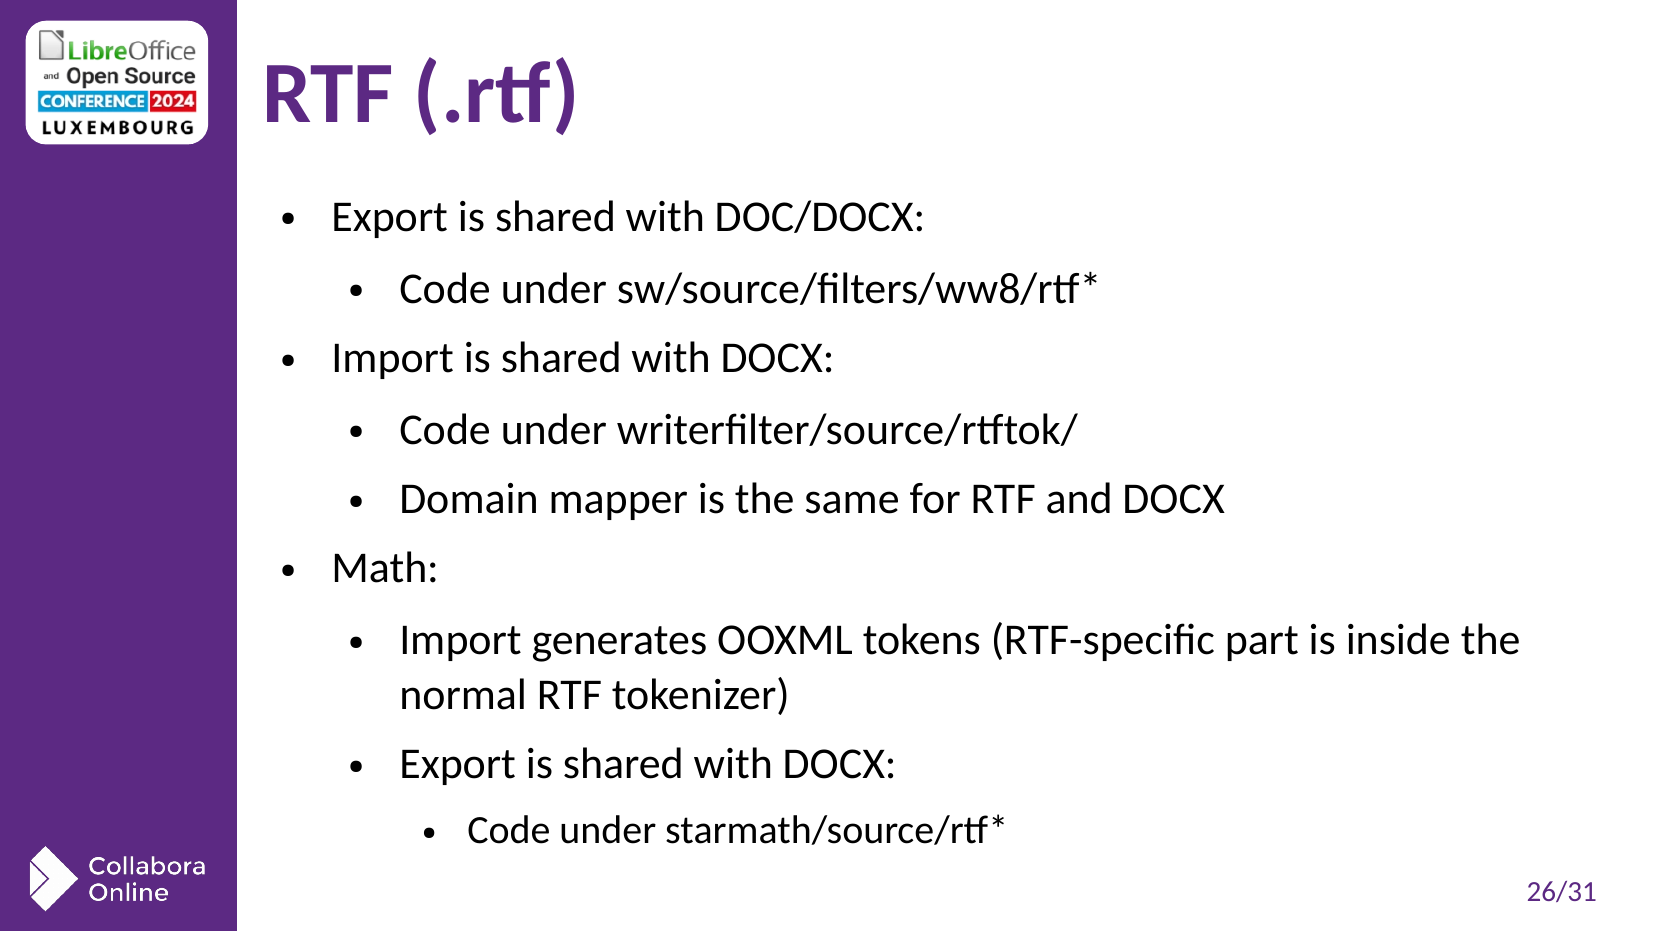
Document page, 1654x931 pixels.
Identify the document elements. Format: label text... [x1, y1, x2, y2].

picture [25, 841, 209, 916]
picture [34, 26, 200, 139]
list Export is shared with DOC/DOCX: Code under sw/source/filters/ww8/rtf* Import is shared with DOCX: Code under writerfilter/source/rtftok/ Domain mapper is the same for RTF and DOCX Math: Import generates OOXML tokens (RTF-specific part is inside the normal RTF tokenizer) Export is shared with DOCX: Code under starmath/source/rtf* [263, 187, 1605, 856]
title RTF (.rtf) [262, 13, 1644, 145]
